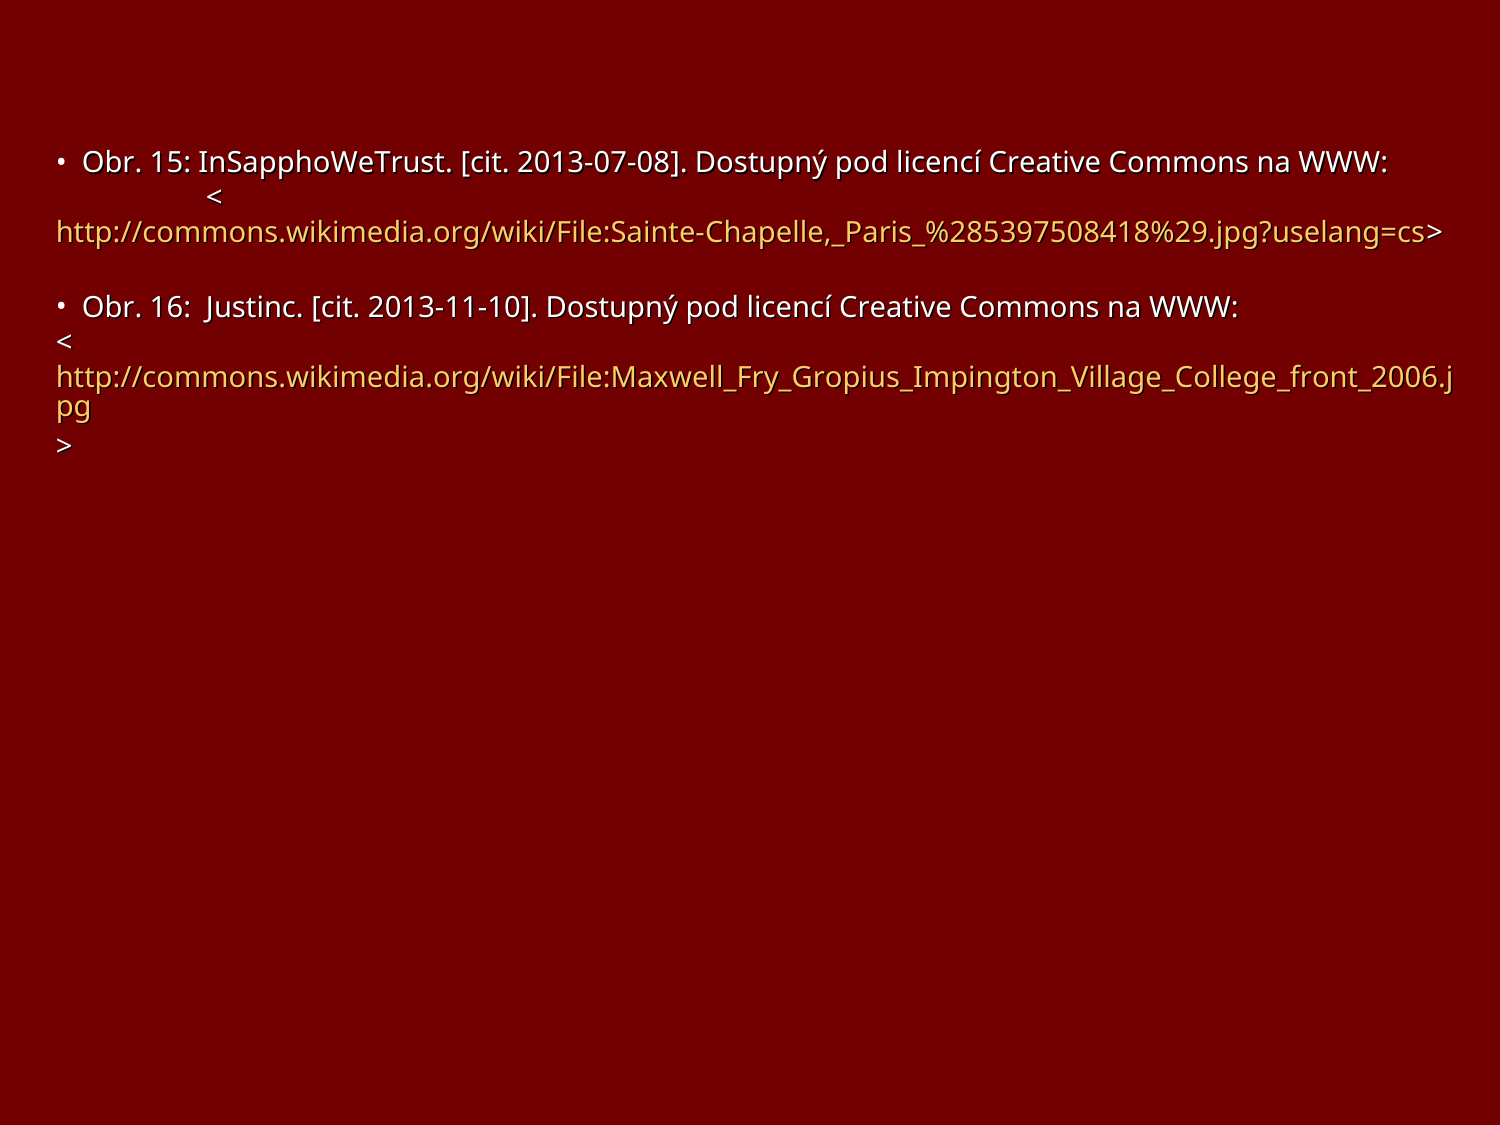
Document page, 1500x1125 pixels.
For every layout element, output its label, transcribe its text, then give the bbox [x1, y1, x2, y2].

text_box Obr. 15: InSapphoWeTrust. [cit. 2013-07-08]. Dostupný pod licencí Creative Commons na WWW: <http://commons.wikimedia.org/wiki/File:Sainte-Chapelle,_Paris_%285397508418%29.jpg?uselang=cs> Obr. 16: Justinc. [cit. 2013-11-10]. Dostupný pod licencí Creative Commons na WWW: <http://commons.wikimedia.org/wiki/File:Maxwell_Fry_Gropius_Impington_Village_College_front_2006.jpg> [41, 30, 1483, 581]
